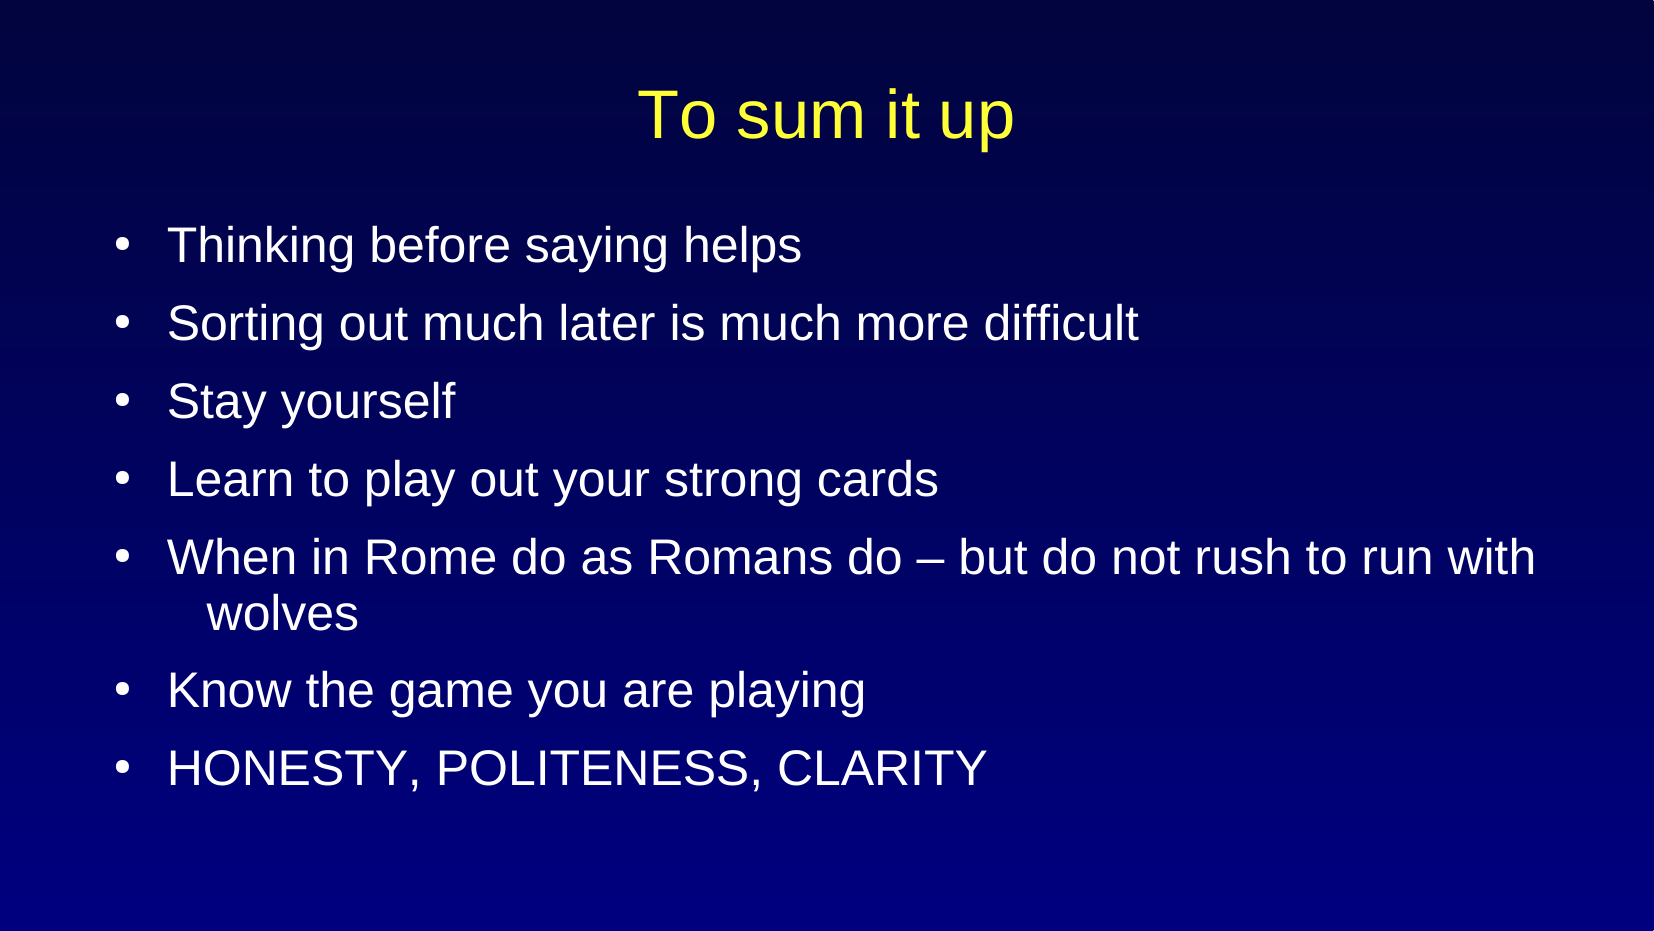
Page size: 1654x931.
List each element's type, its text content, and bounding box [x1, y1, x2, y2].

list Thinking before saying helps Sorting out much later is much more difficult Stay yourself Learn to play out your strong cards When in Rome do as Romans do – but do not rush to run with wolves Know the game you are playing HONESTY, POLITENESS, CLARITY [82, 217, 1571, 797]
title To sum it up [82, 37, 1571, 193]
